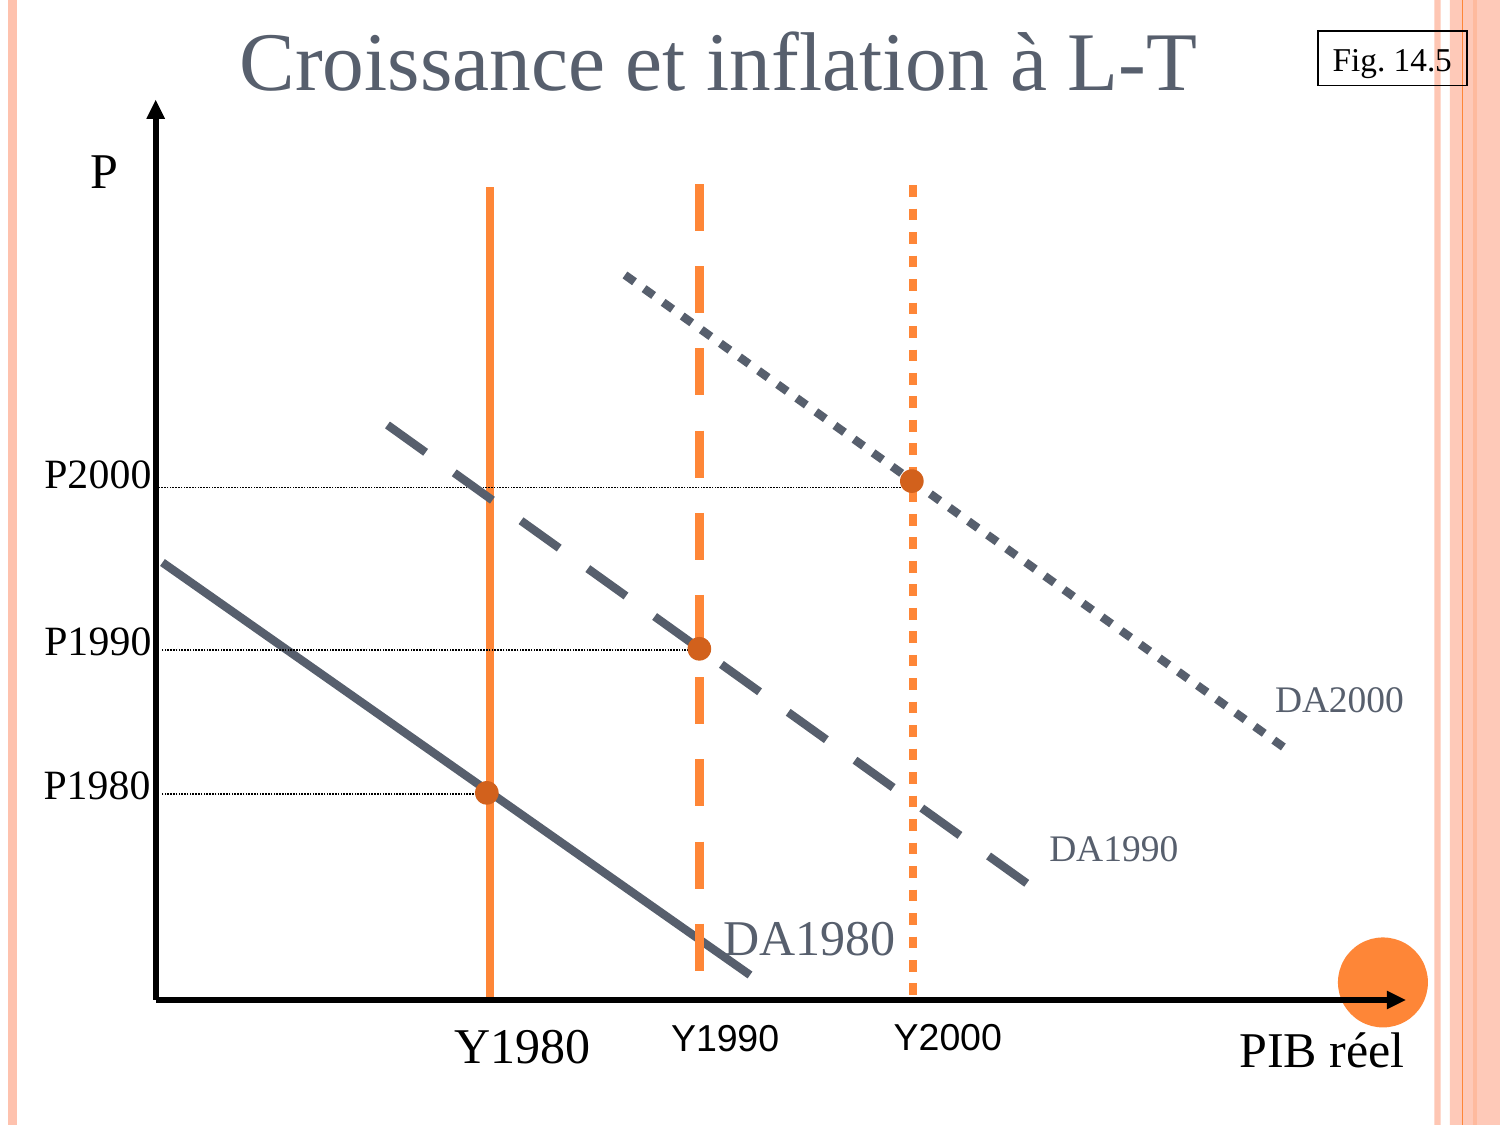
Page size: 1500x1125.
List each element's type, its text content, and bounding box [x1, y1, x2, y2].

text_box DA1990 [1034, 816, 1194, 877]
text_box [687, 636, 712, 661]
text_box P2000 [29, 439, 167, 504]
text_box DA2000 [1260, 667, 1419, 728]
text_box [474, 781, 499, 805]
text_box Fig. 14.5 [1317, 30, 1468, 86]
text_box P [75, 130, 134, 206]
text_box Y1990 [656, 1006, 794, 1067]
text_box PIB réel [1224, 1009, 1500, 1085]
text_box P1990 [29, 606, 167, 672]
text_box Croissance et inflation à L-T [225, 0, 1346, 115]
text_box DA1980 [708, 898, 911, 974]
text_box Y2000 [878, 1005, 1017, 1066]
text_box P1980 [28, 750, 166, 816]
text_box Y1980 [439, 1005, 606, 1081]
text_box [900, 469, 924, 493]
